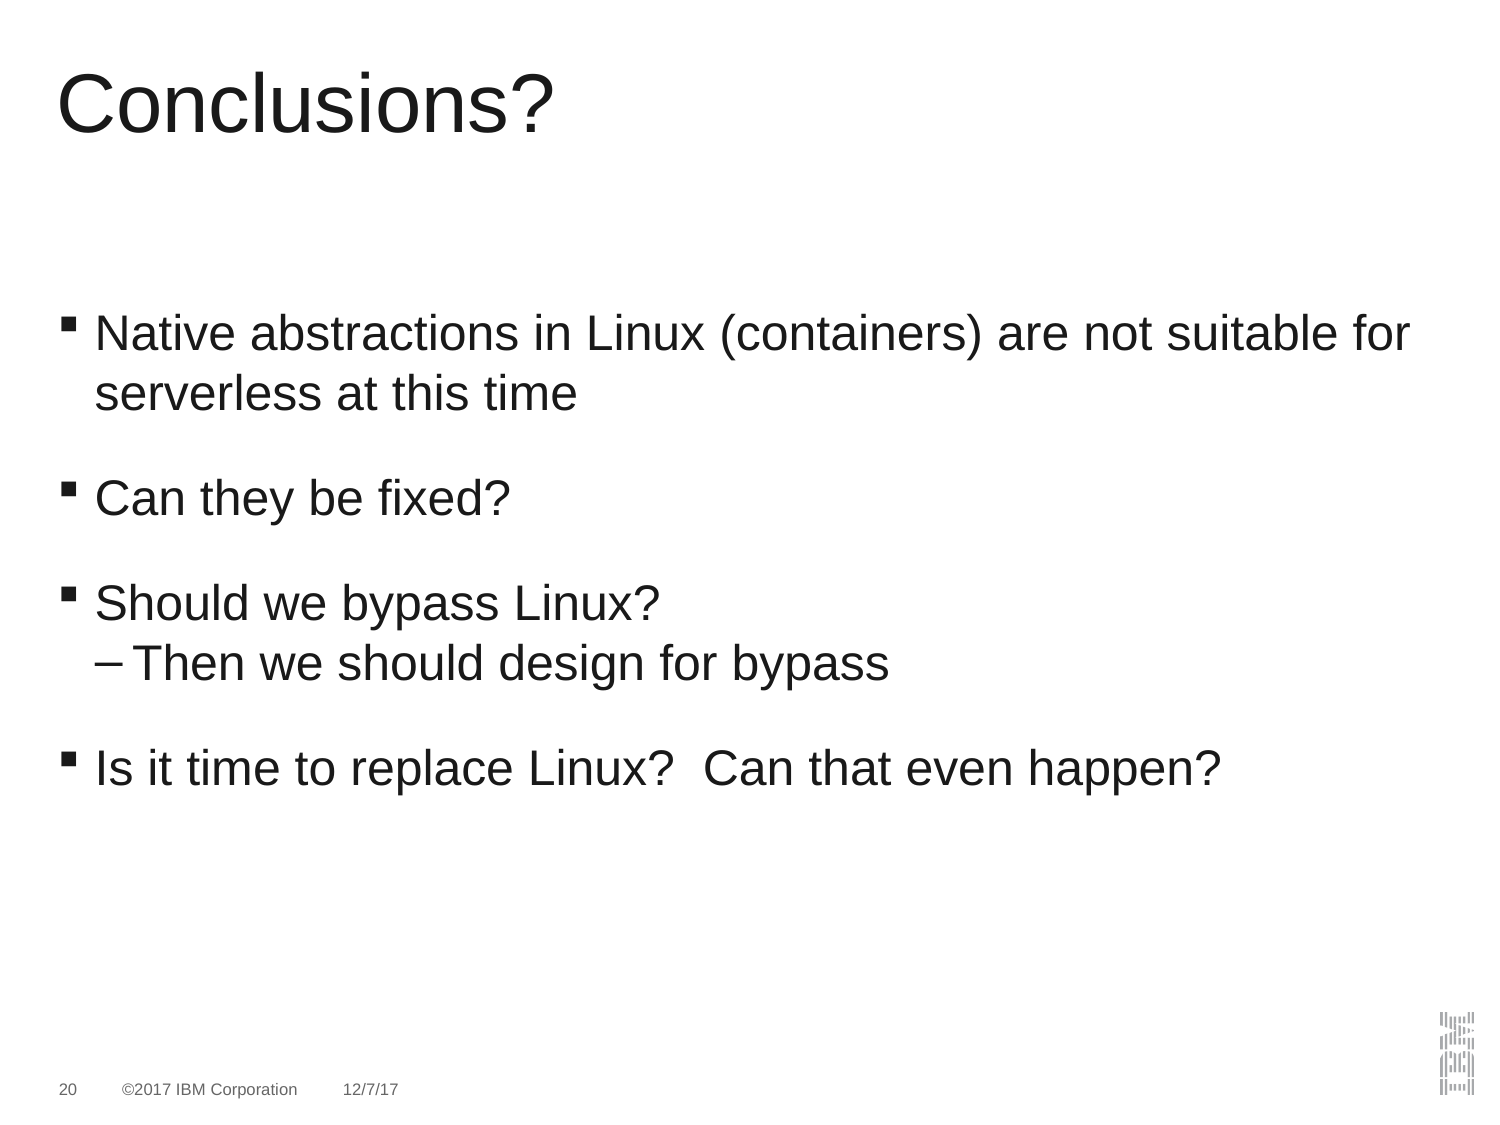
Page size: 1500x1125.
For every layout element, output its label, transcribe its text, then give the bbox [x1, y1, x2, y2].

picture [1440, 1012, 1474, 1095]
text_box Native abstractions in Linux (containers) are not suitable for serverless at this time Can they be fixed? Should we bypass Linux? Then we should design for bypass Is it time to replace Linux? Can that even happen? [57, 300, 1443, 1015]
text_box Conclusions? [56, 49, 1440, 200]
